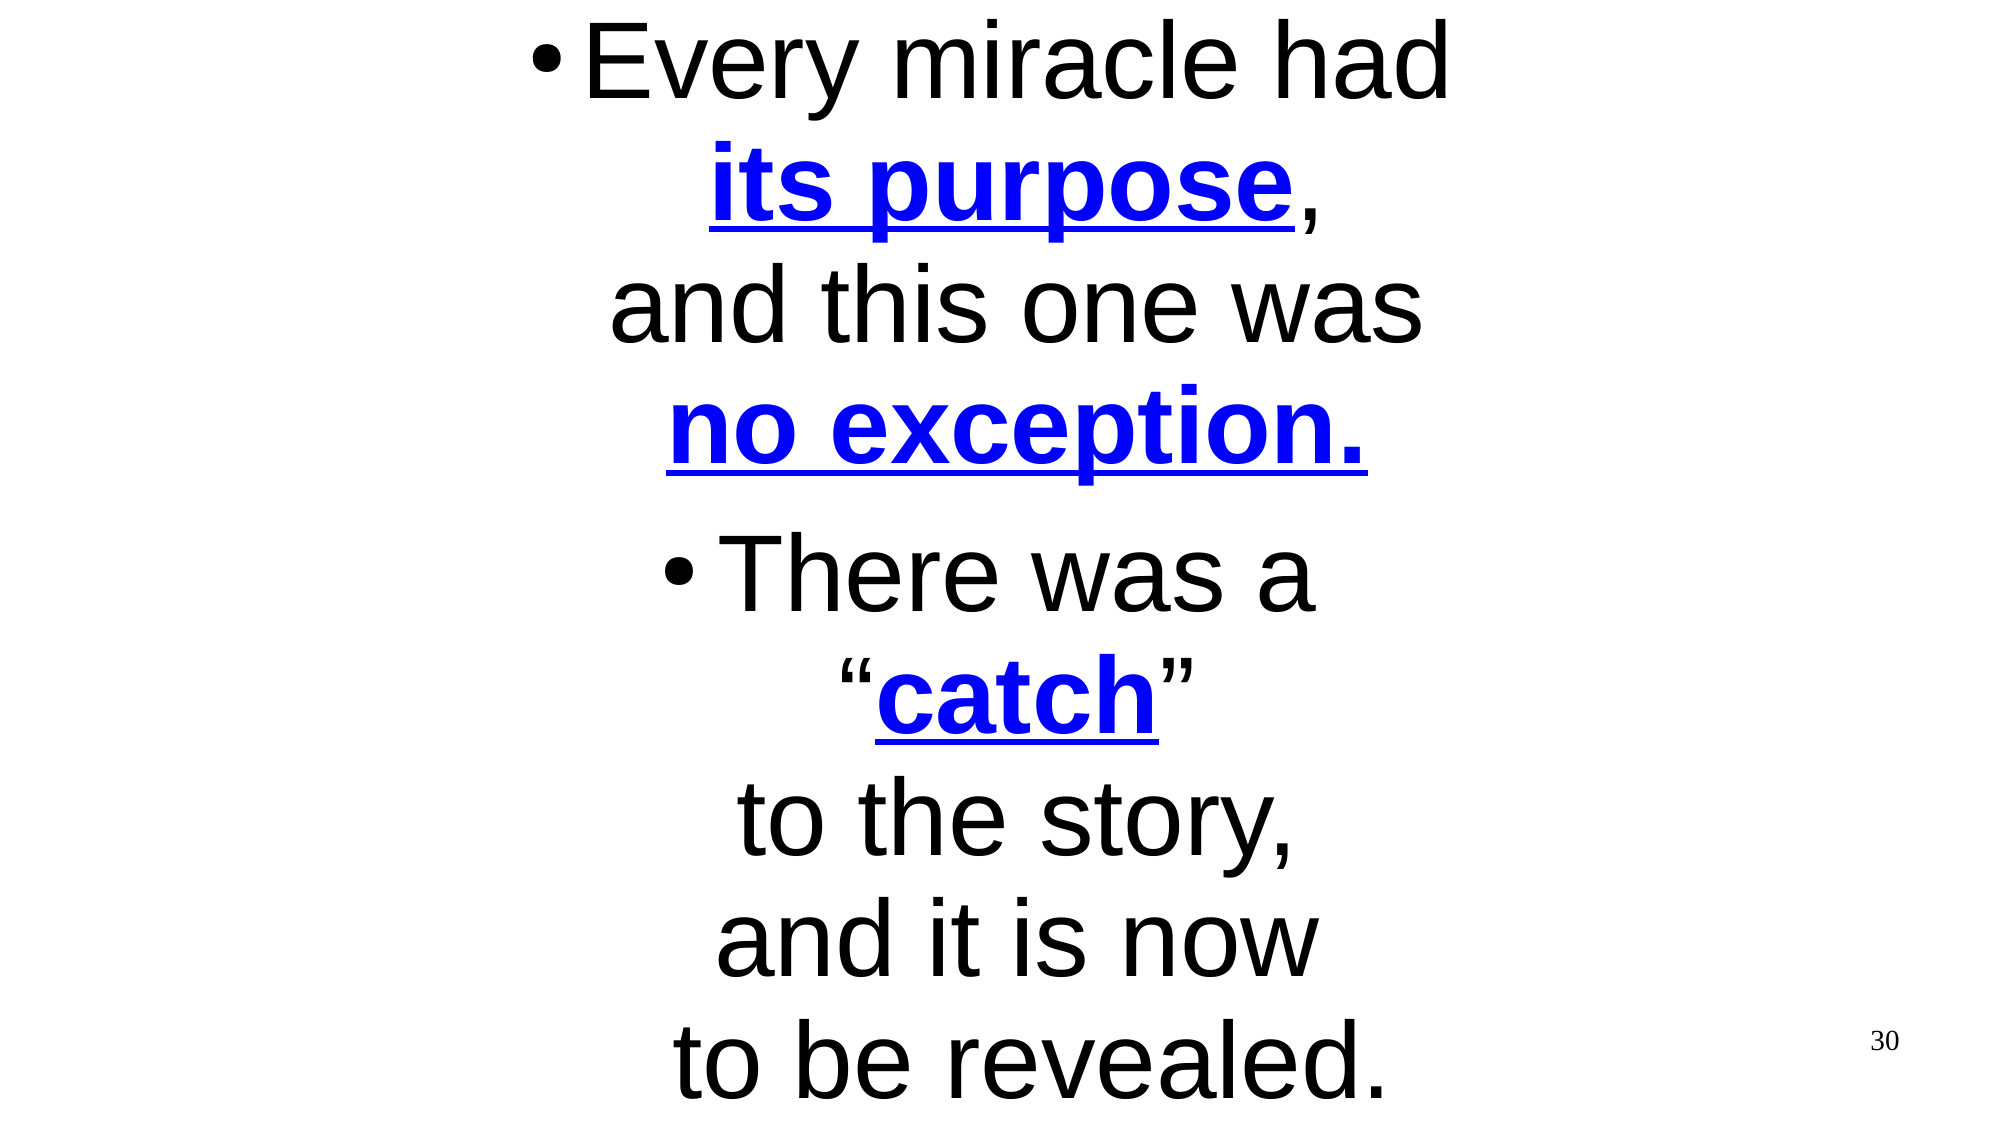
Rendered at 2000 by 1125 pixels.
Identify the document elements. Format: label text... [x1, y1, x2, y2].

list Every miracle had its purpose, and this one was no exception. There was a “catch” to the story, and it is now to be revealed. [0, 0, 1996, 1123]
